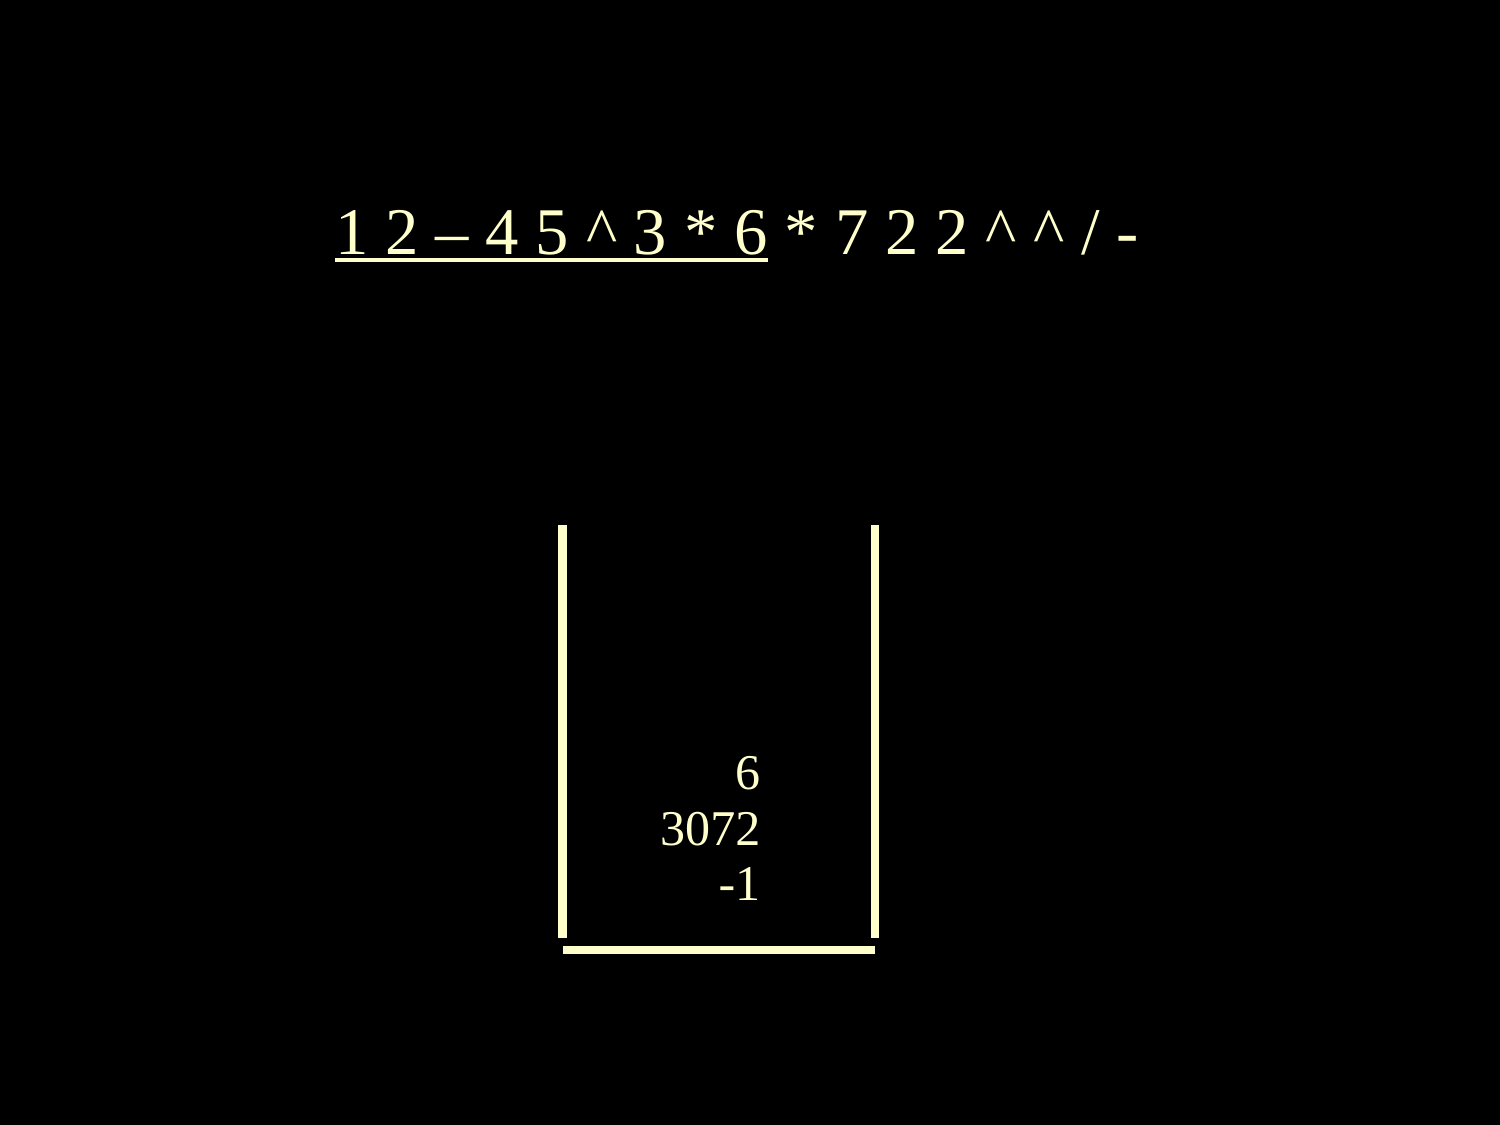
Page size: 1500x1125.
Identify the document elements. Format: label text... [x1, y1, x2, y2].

text_box 1 2 – 4 5 ^ 3 * 6 * 7 2 2 ^ ^ / - [320, 187, 1155, 277]
text_box 6 3072 -1 [599, 737, 775, 919]
